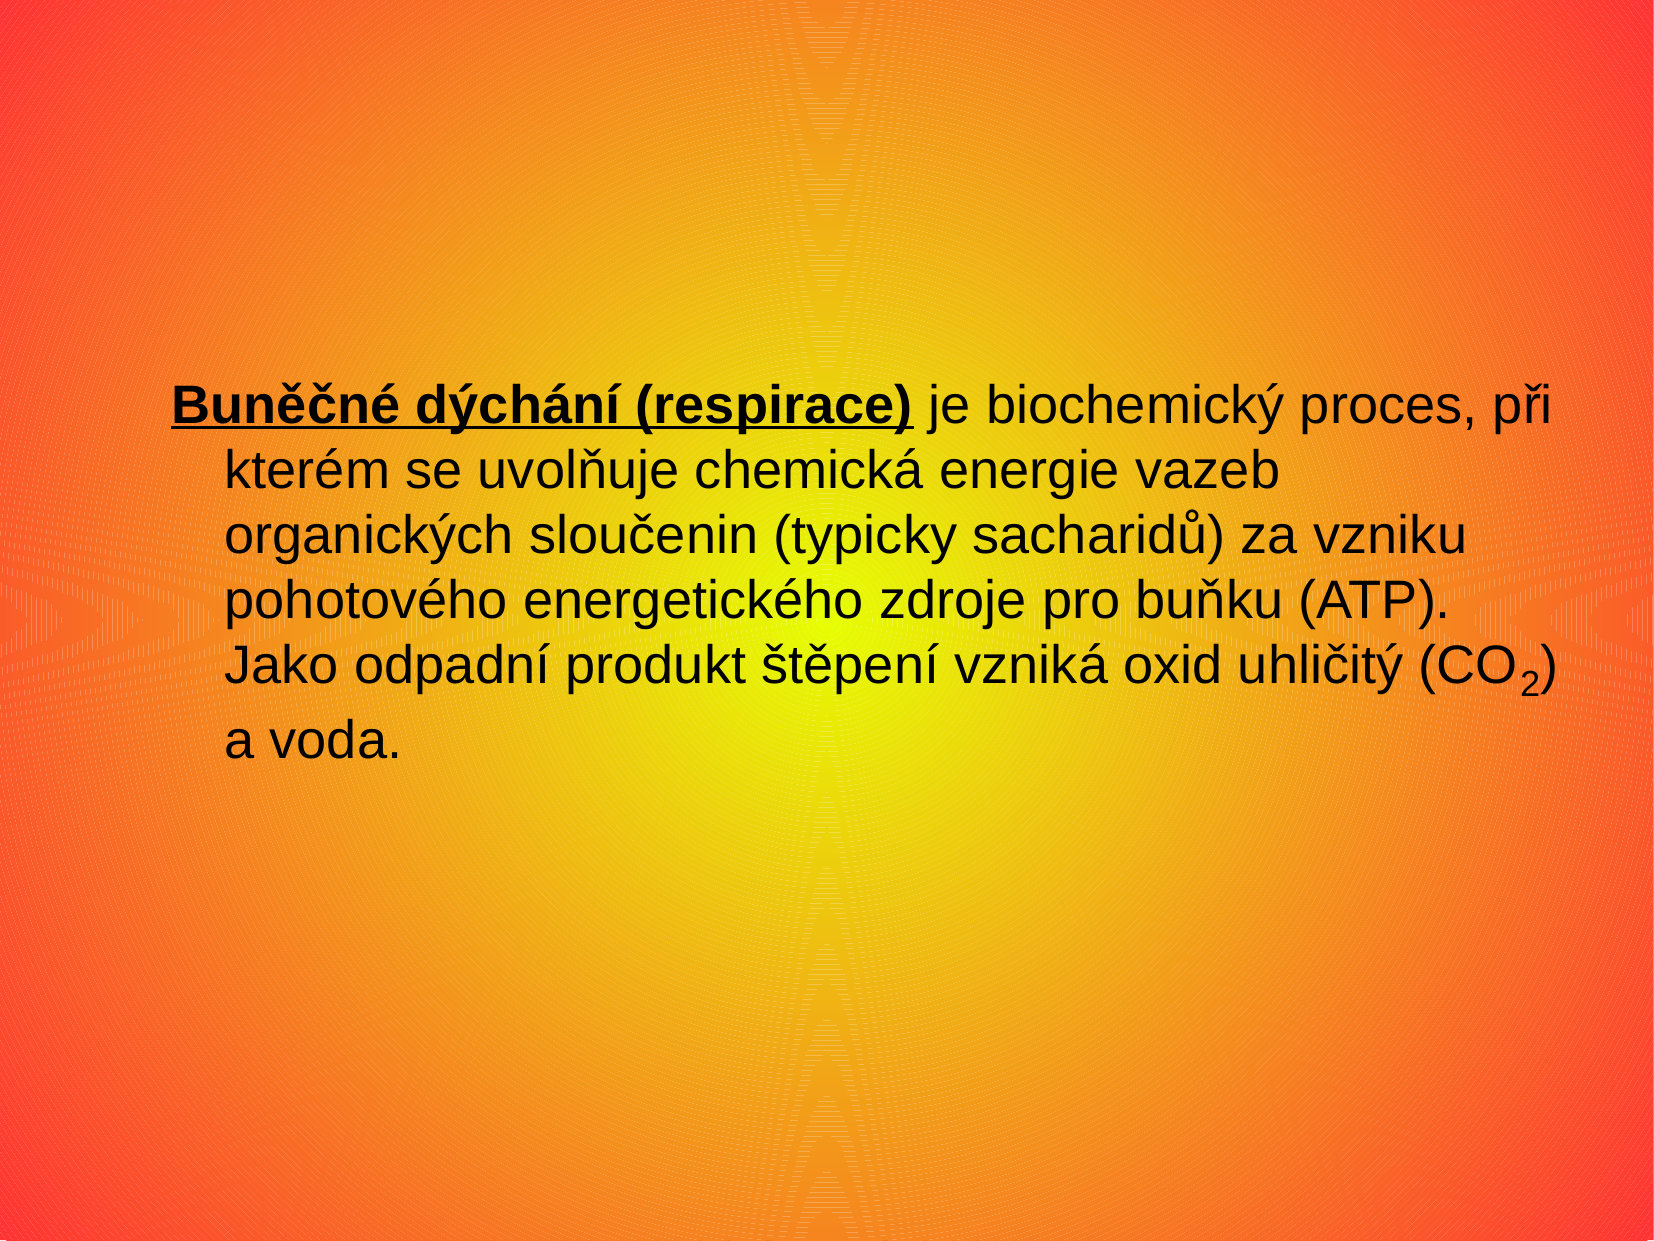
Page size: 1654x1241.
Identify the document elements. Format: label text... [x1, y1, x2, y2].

list Buněčné dýchání (respirace) je biochemický proces, při kterém se uvolňuje chemická energie vazeb organických sloučenin (typicky sacharidů) za vzniku pohotového energetického zdroje pro buňku (ATP). Jako odpadní produkt štěpení vzniká oxid uhličitý (CO2) a voda. [82, 368, 1571, 963]
